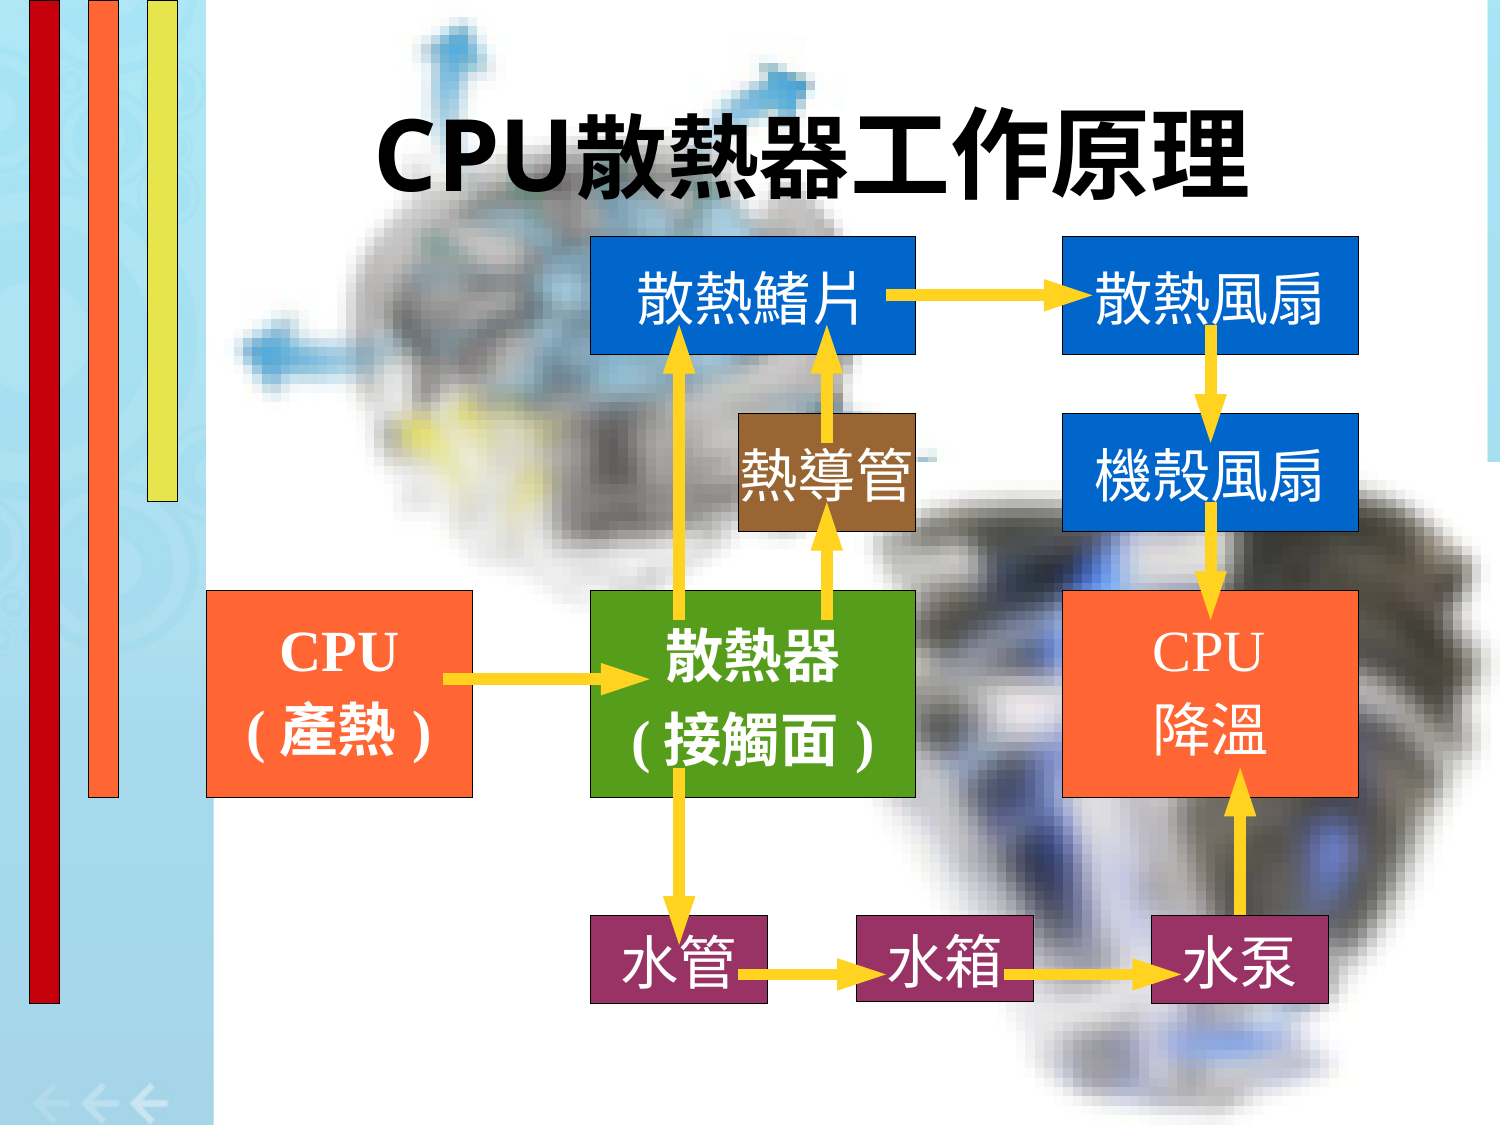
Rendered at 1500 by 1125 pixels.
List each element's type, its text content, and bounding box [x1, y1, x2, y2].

text_box 散熱鰭片 [590, 236, 916, 355]
text_box 水箱 [856, 915, 1034, 1002]
text_box 散熱器 (接觸面) [590, 590, 916, 798]
text_box 散熱風扇 [1062, 236, 1359, 355]
text_box 機殼風扇 [1062, 413, 1359, 532]
text_box CPU 降溫 [1062, 590, 1359, 798]
text_box CPU (產熱) [206, 590, 473, 798]
title CPU散熱器工作原理 [206, 58, 1418, 237]
text_box 水泵 [1151, 915, 1329, 1004]
text_box 熱導管 [738, 413, 916, 532]
picture [0, 0, 1500, 1125]
text_box 水管 [590, 915, 768, 1004]
